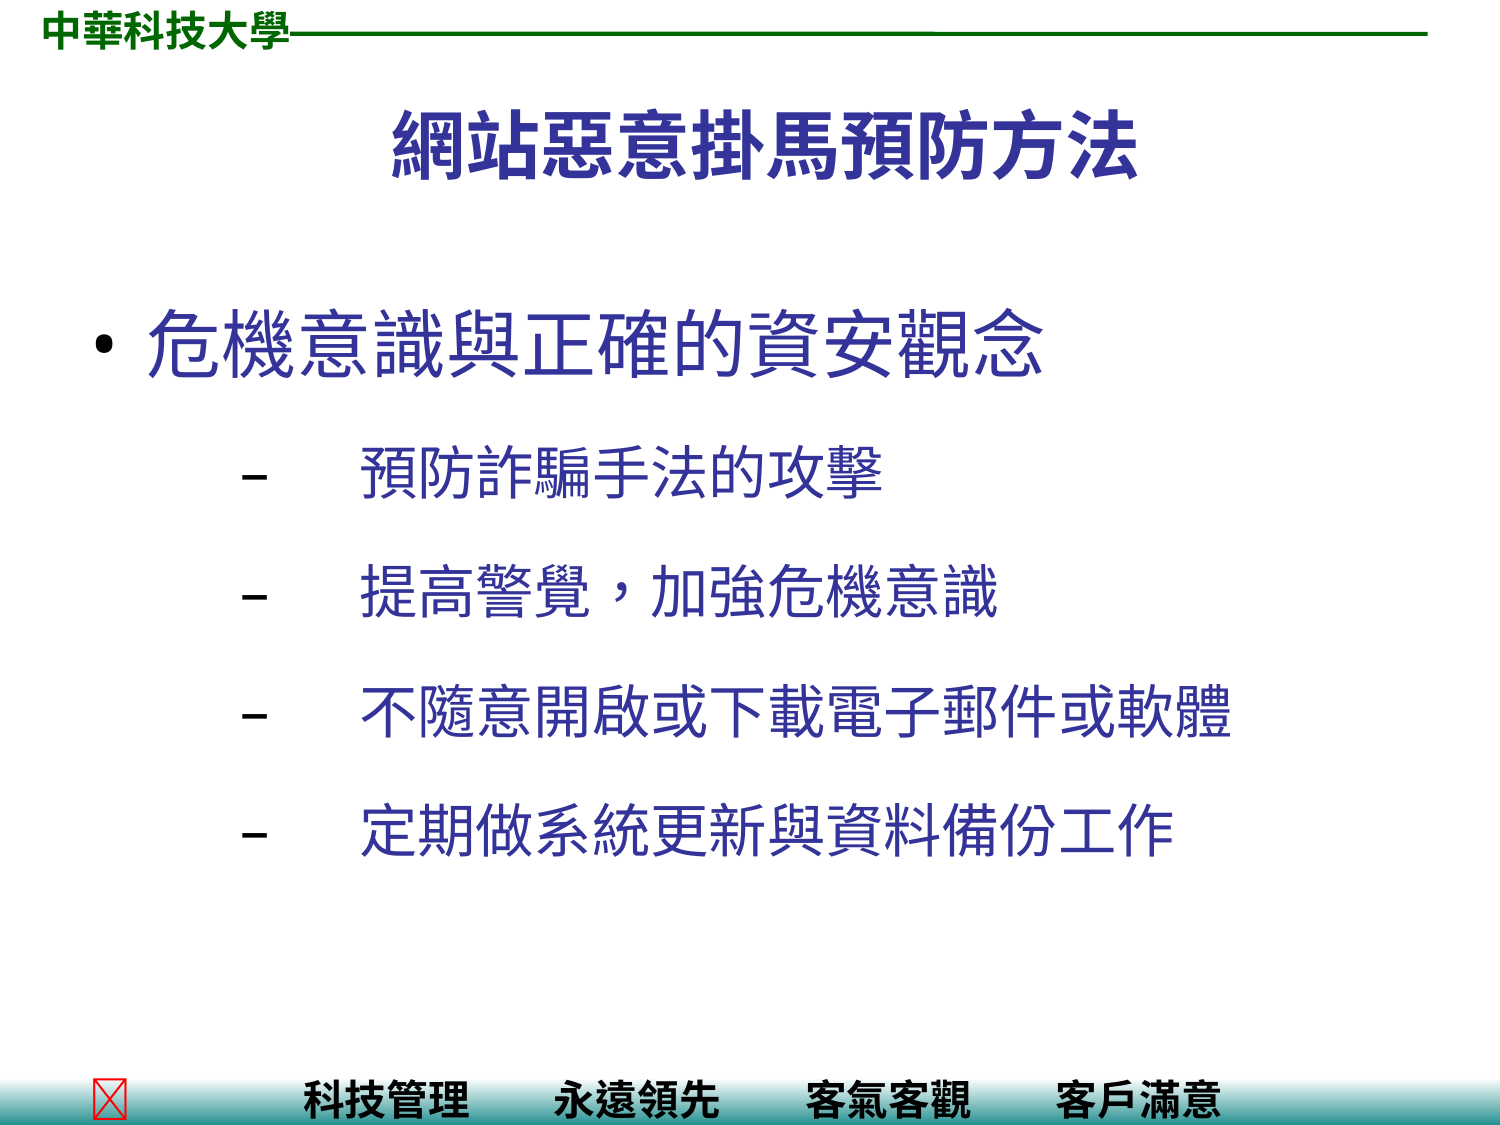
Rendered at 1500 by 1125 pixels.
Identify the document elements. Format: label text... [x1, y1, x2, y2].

title 網站惡意掛馬預防方法 [237, 50, 1294, 238]
list 危機意識與正確的資安觀念 預防詐騙手法的攻擊 提高警覺，加強危機意識 不隨意開啟或下載電子郵件或軟體 定期做系統更新與資料備份工作 [75, 262, 1426, 1005]
